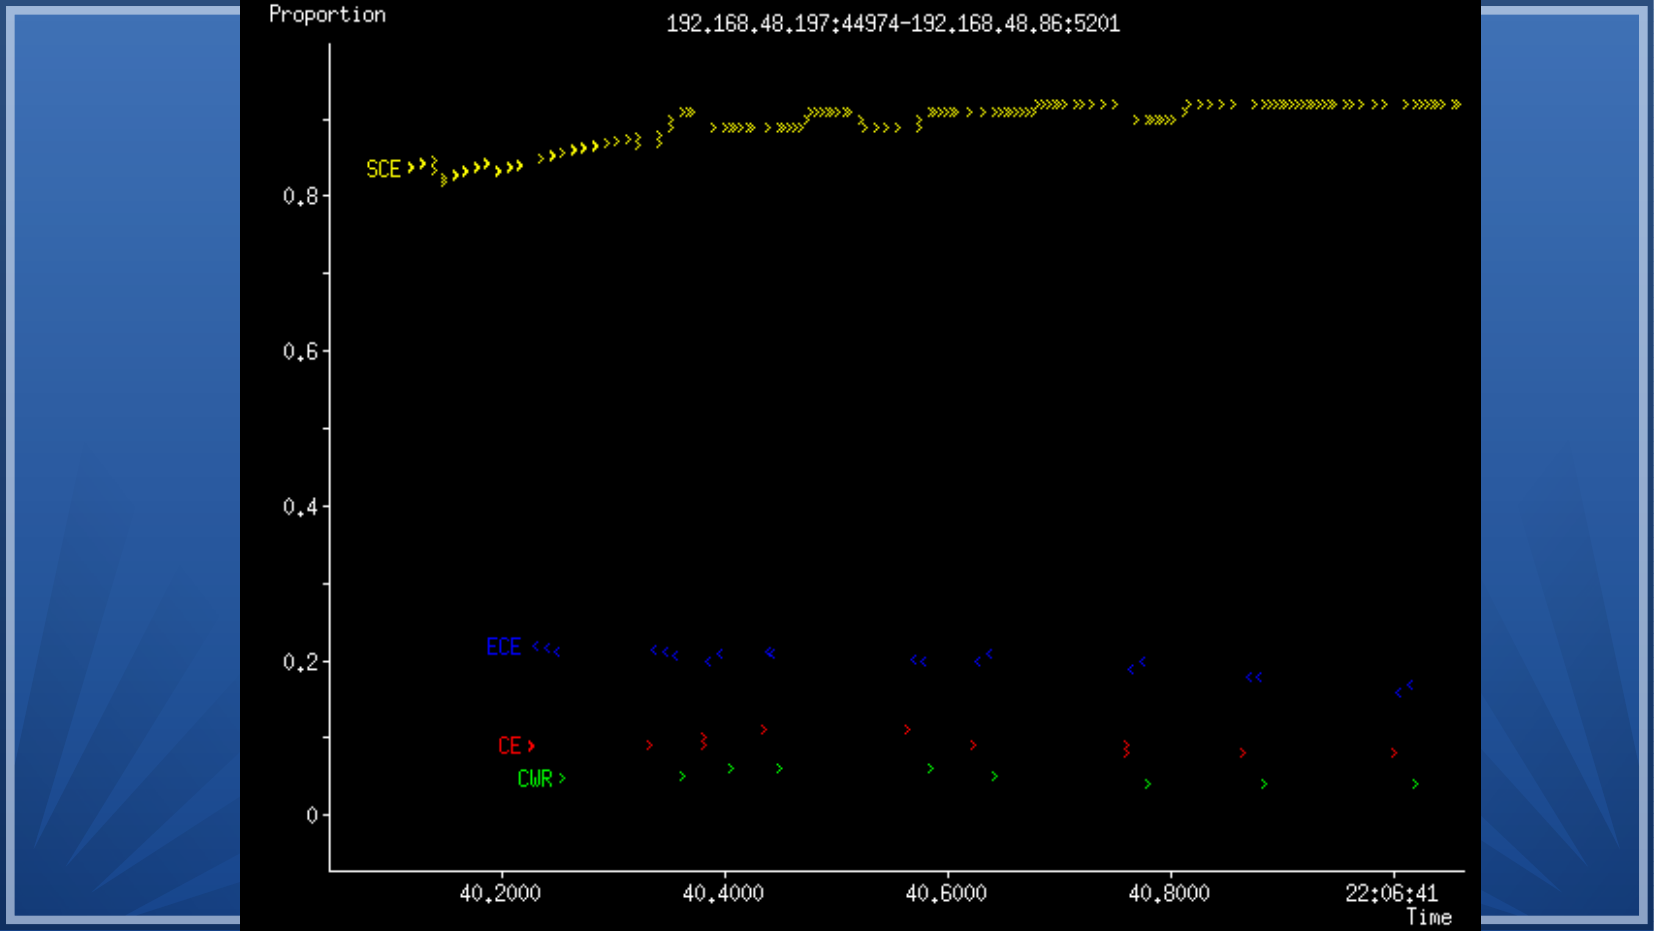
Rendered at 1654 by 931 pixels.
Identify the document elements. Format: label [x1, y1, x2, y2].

picture [240, 0, 1481, 931]
